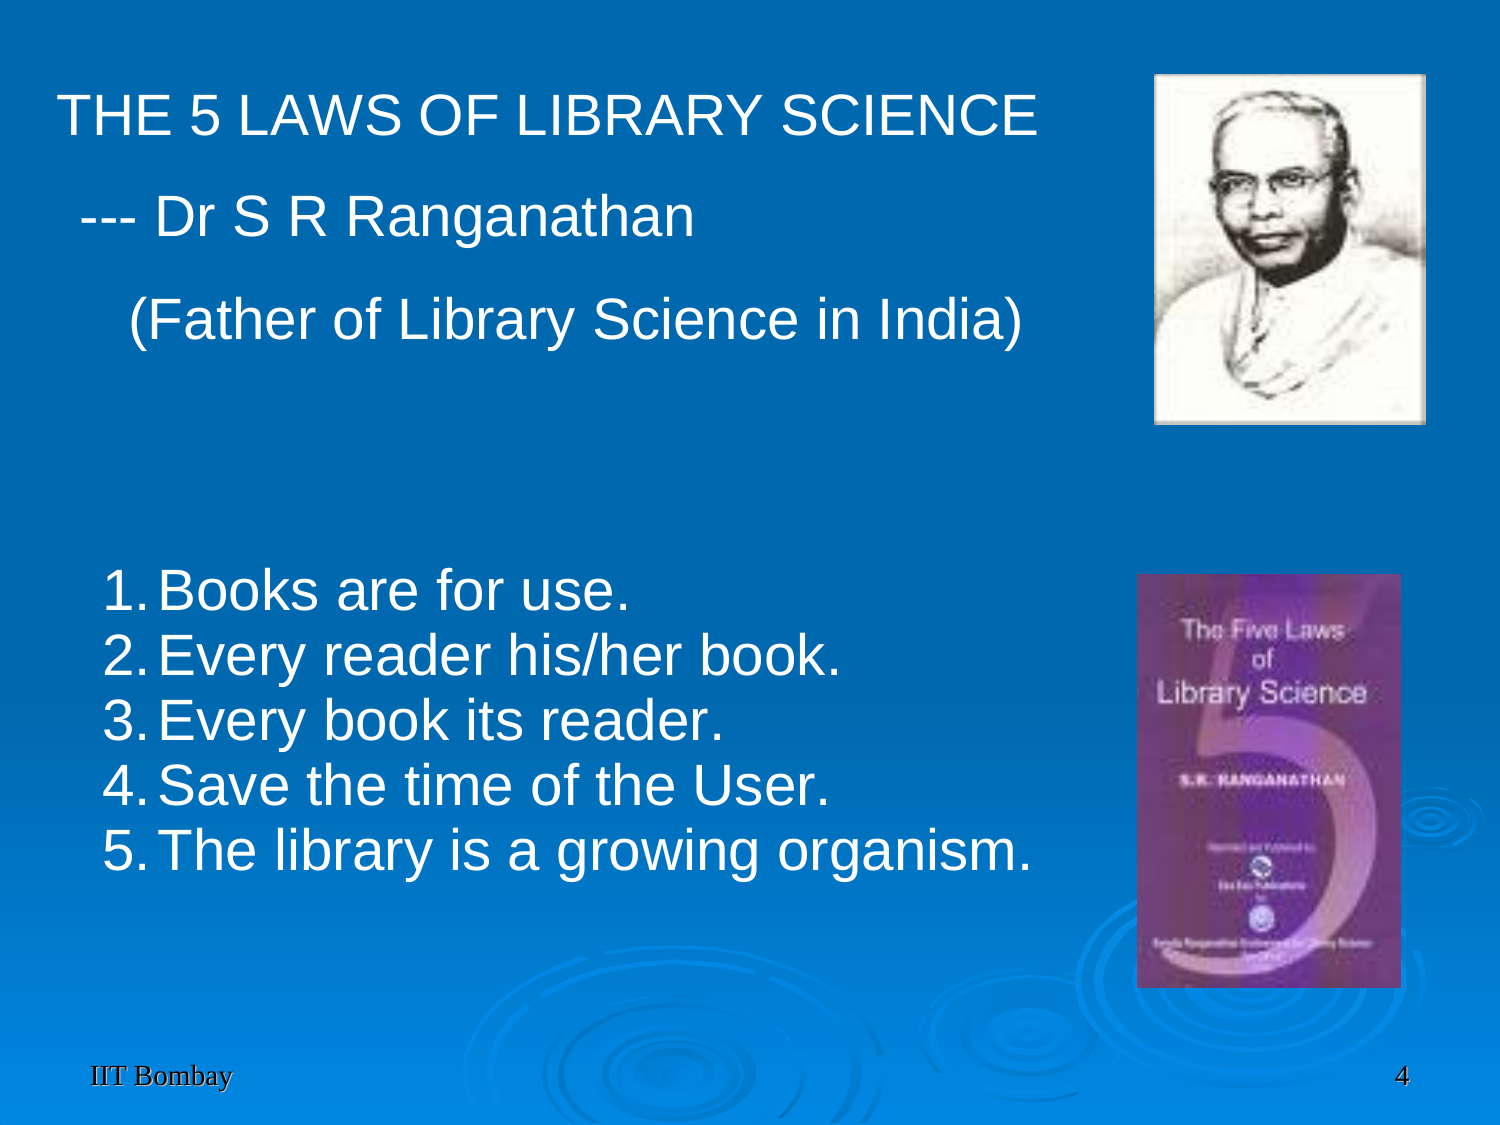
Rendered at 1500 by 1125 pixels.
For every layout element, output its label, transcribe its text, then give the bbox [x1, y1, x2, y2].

text_box THE 5 LAWS OF LIBRARY SCIENCE --- Dr S R Ranganathan (Father of Library Science in India)‏ [0, 75, 1138, 362]
text_box Books are for use. Every reader his/her book. Every book its reader. Save the time of the User. The library is a growing organism. [87, 549, 1126, 891]
picture [1137, 574, 1401, 988]
picture [1154, 74, 1426, 426]
